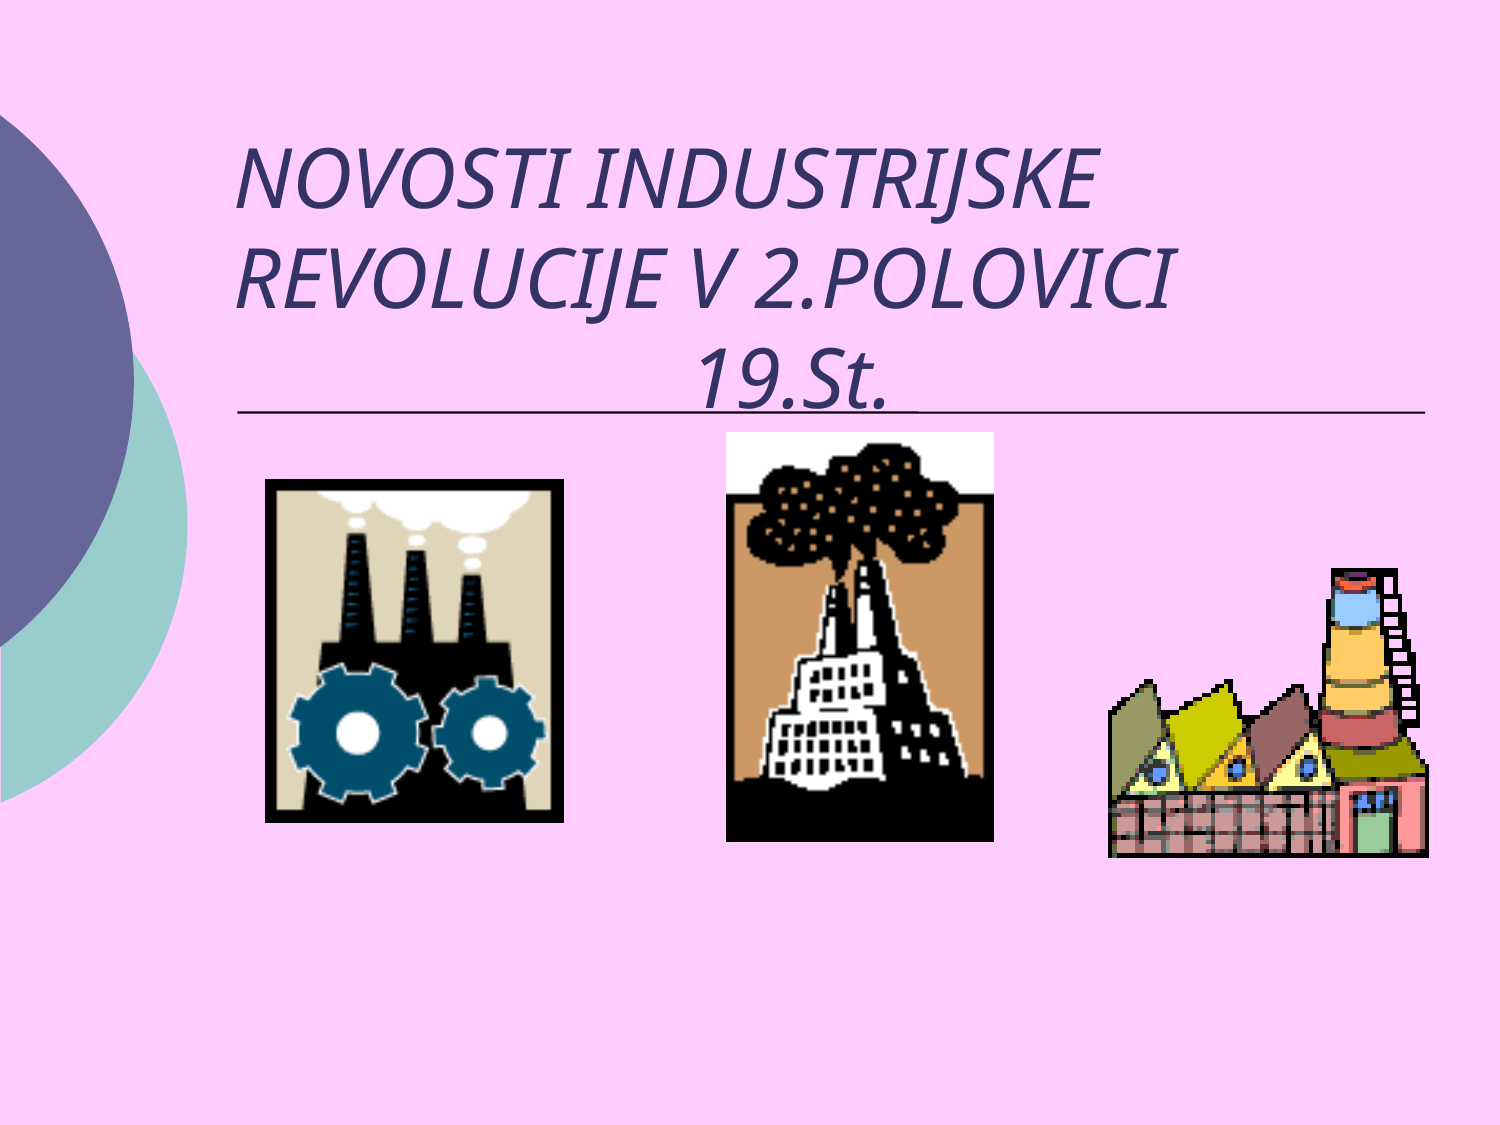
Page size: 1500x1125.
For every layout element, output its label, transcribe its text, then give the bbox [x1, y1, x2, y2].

picture [1104, 479, 1434, 858]
picture [726, 432, 994, 842]
picture [265, 479, 564, 823]
title NOVOSTI INDUSTRIJSKE REVOLUCIJE V 2.POLOVICI 19.St. [218, 42, 1500, 433]
